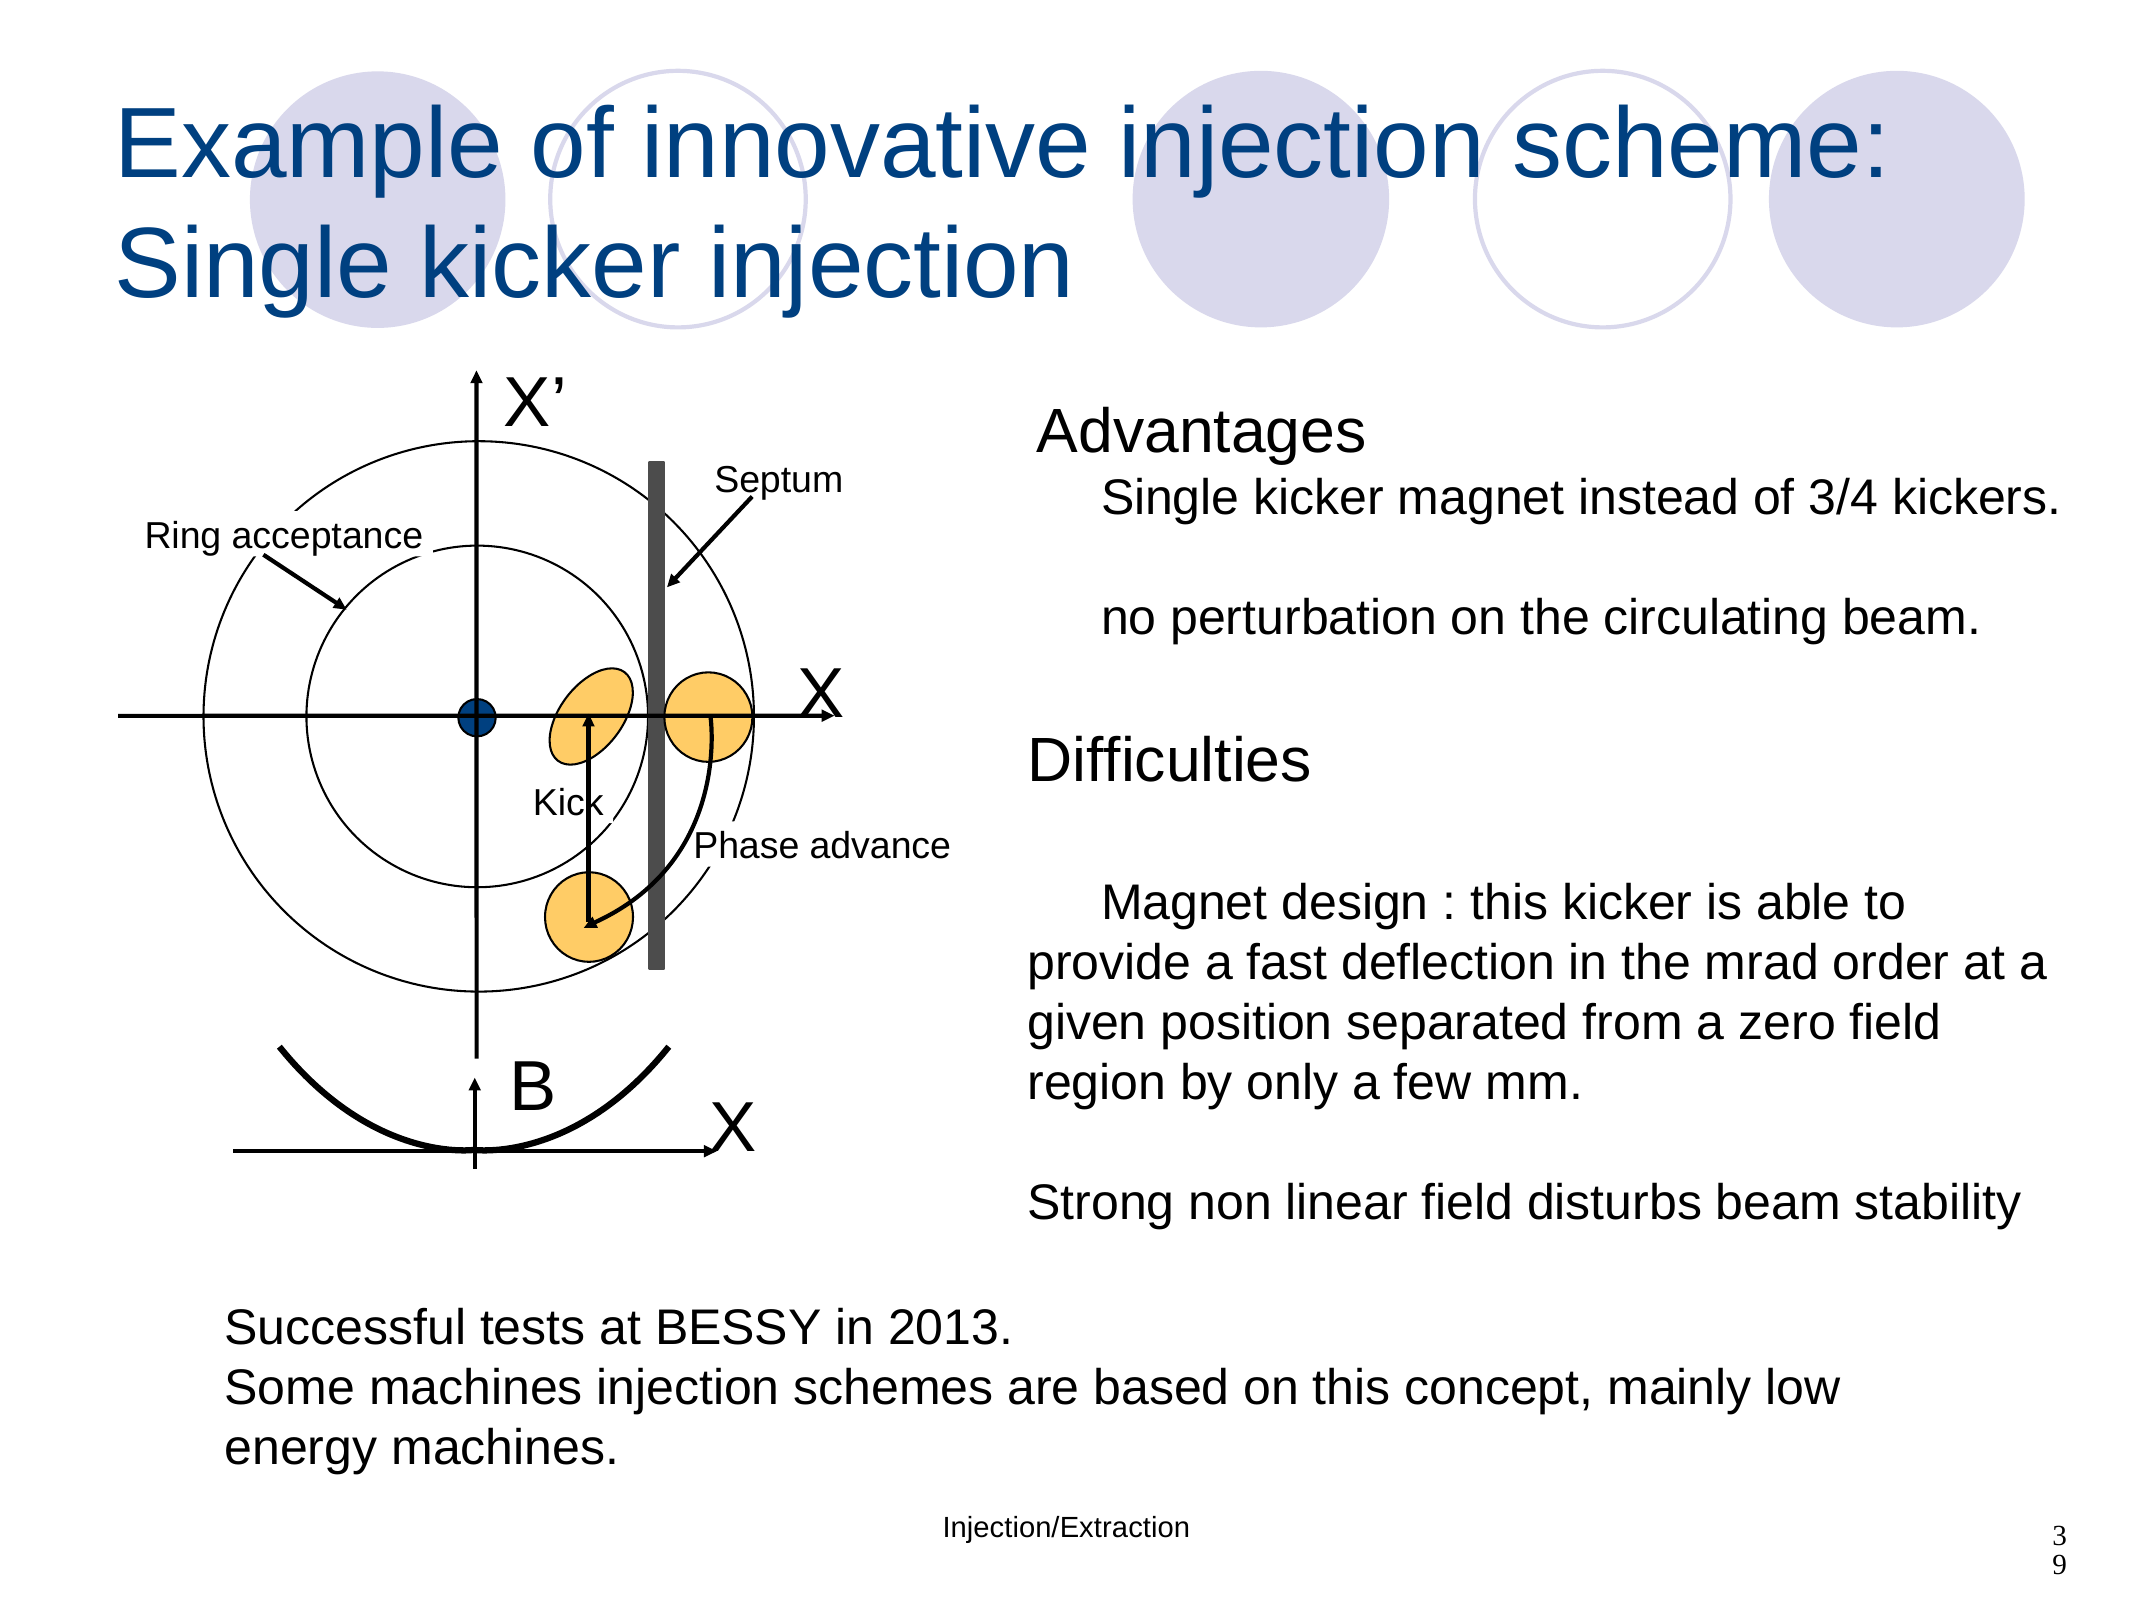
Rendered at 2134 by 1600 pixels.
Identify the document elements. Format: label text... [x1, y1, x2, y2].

text_box [591, 872, 630, 919]
text_box [713, 718, 753, 762]
text_box [649, 462, 753, 713]
text_box [479, 699, 496, 713]
text_box [479, 718, 496, 737]
text_box [549, 718, 586, 765]
text_box [649, 876, 665, 970]
text_box Septum [765, 474, 775, 490]
text_box [556, 668, 633, 713]
text_box [458, 718, 474, 736]
text_box Advantages Single kicker magnet instead of 3/4 kickers. no perturbation on the circulating beam. Difficulties Magnet design : this kicker is able to provide a fast deflection in the mrad order at a given position separated from a zero field region by only a few mm. Strong non linear field disturbs beam stability [1027, 389, 2092, 1182]
text_box X [700, 1081, 767, 1166]
text_box Successful tests at BESSY in 2013. Some machines injection schemes are based on this concept, mainly low energy machines. [200, 1287, 1878, 1543]
text_box [458, 699, 474, 713]
text_box B [500, 1039, 567, 1125]
title Example of innovative injection scheme: Single kicker injection [106, 21, 2028, 374]
text_box X’ [494, 356, 577, 442]
text_box [649, 718, 709, 883]
text_box Kick [591, 778, 614, 824]
text_box [545, 872, 634, 962]
text_box X [788, 646, 855, 732]
text_box Phase advance [683, 821, 961, 867]
text_box Kick [523, 778, 586, 824]
text_box Septum [704, 454, 853, 500]
text_box Ring acceptance [135, 511, 433, 557]
text_box [591, 718, 627, 759]
